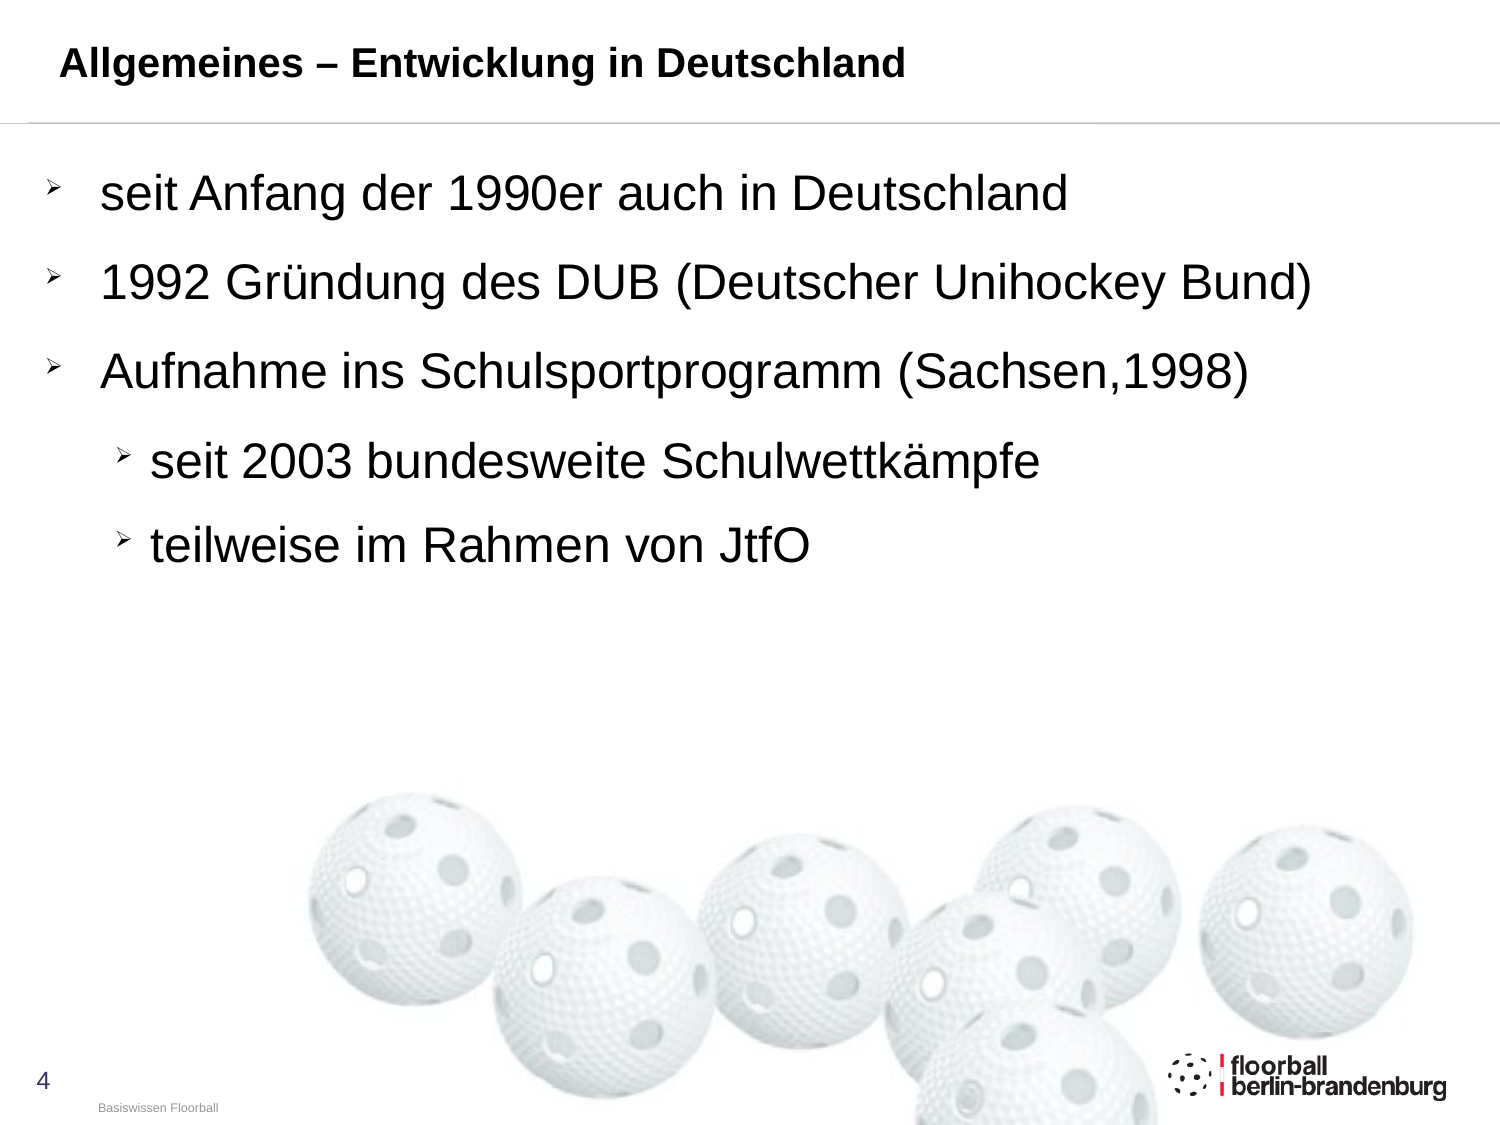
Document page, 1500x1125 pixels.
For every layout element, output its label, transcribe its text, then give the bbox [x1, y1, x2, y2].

text_box seit Anfang der 1990er auch in Deutschland 1992 Gründung des DUB (Deutscher Unihockey Bund) Aufnahme ins Schulsportprogramm (Sachsen,1998) seit 2003 bundesweite Schulwettkämpfe teilweise im Rahmen von JtfO [29, 152, 1466, 1013]
text_box Allgemeines – Entwicklung in Deutschland [43, 28, 1466, 94]
picture [242, 355, 1483, 1125]
